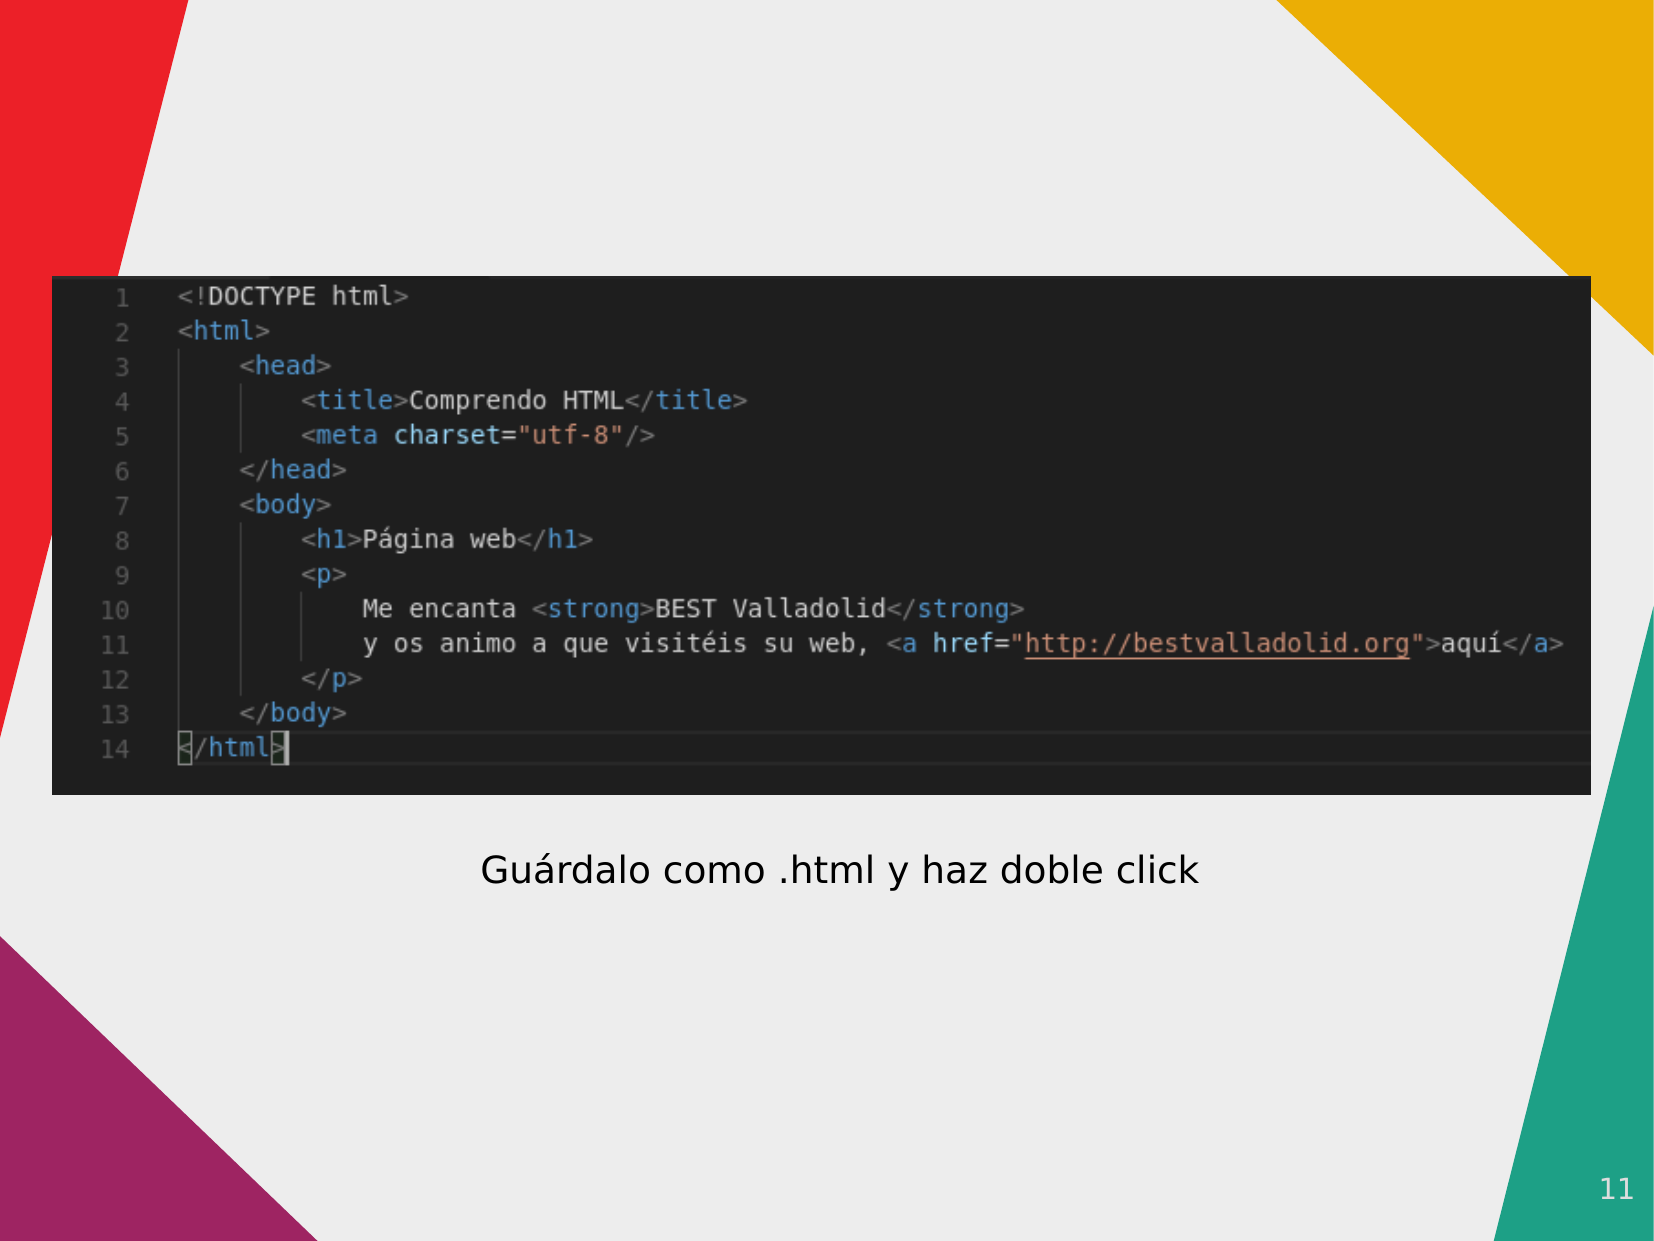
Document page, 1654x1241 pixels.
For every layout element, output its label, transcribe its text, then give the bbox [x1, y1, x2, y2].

text_box Guárdalo como .html y haz doble click [465, 841, 1216, 901]
picture [52, 276, 1591, 796]
